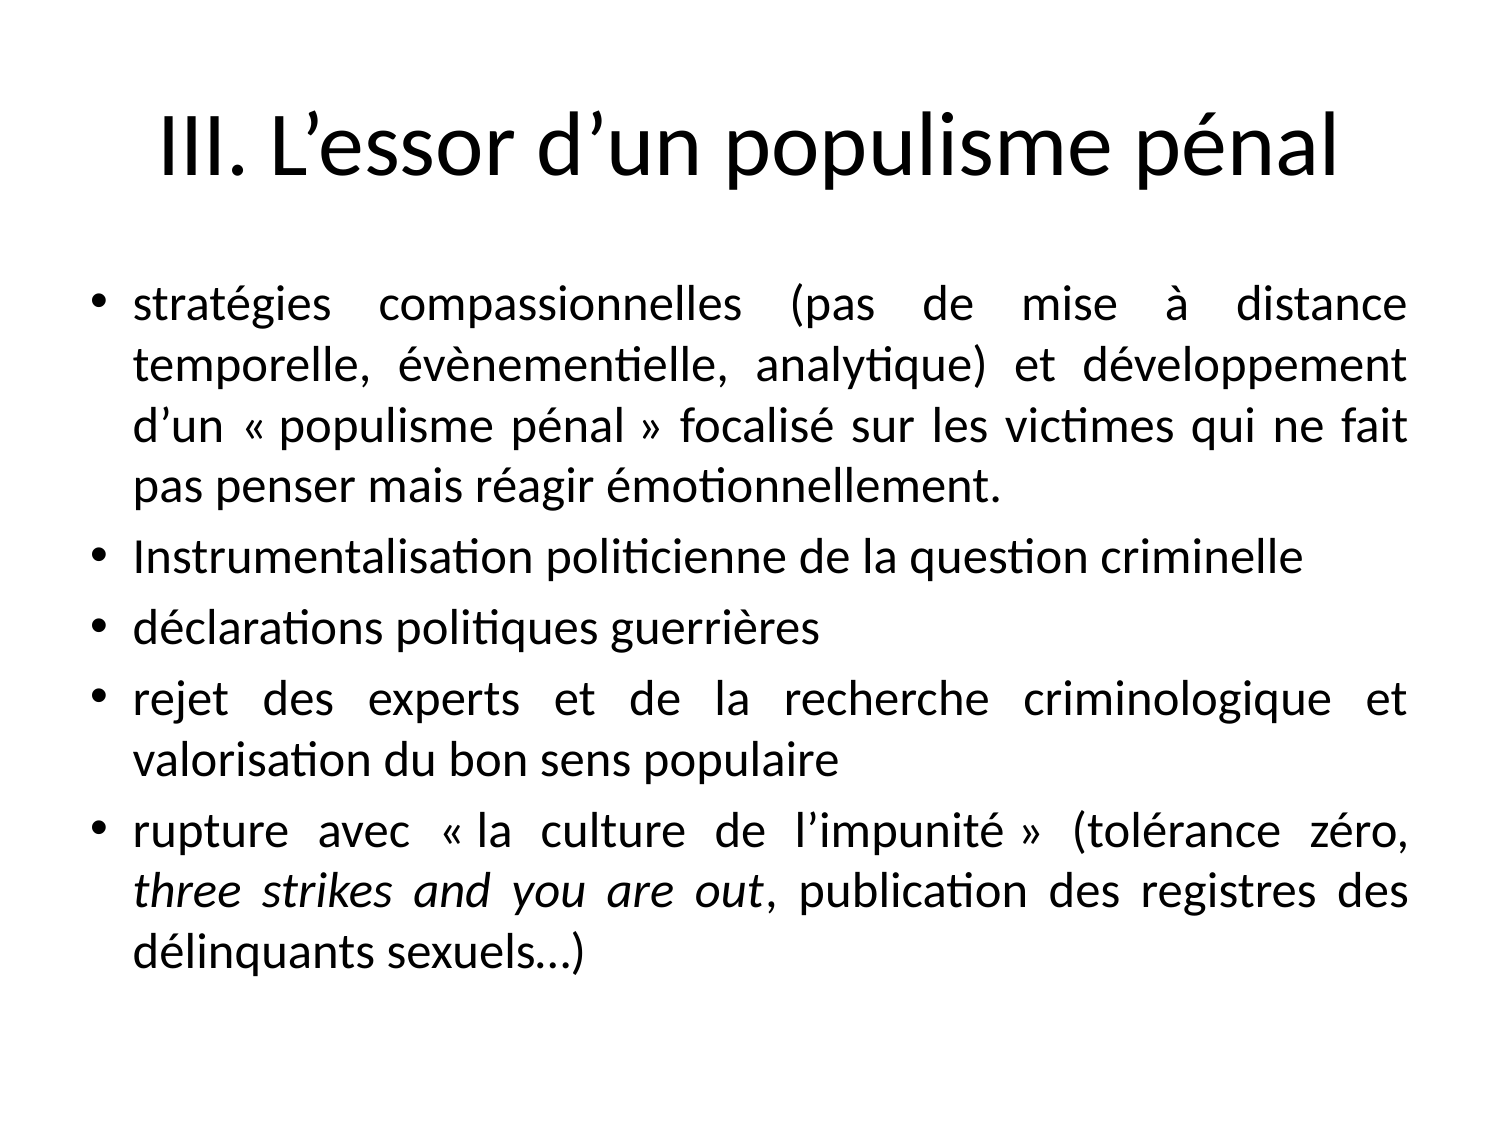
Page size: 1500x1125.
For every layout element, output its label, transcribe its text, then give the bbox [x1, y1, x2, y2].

title III. L’essor d’un populisme pénal [75, 45, 1425, 233]
list stratégies compassionnelles (pas de mise à distance temporelle, évènementielle, analytique) et développement d’un « populisme pénal » focalisé sur les victimes qui ne fait pas penser mais réagir émotionnellement. Instrumentalisation politicienne de la question criminelle déclarations politiques guerrières rejet des experts et de la recherche criminologique et valorisation du bon sens populaire rupture avec « la culture de l’impunité » (tolérance zéro, three strikes and you are out, publication des registres des délinquants sexuels…) [75, 262, 1425, 1005]
